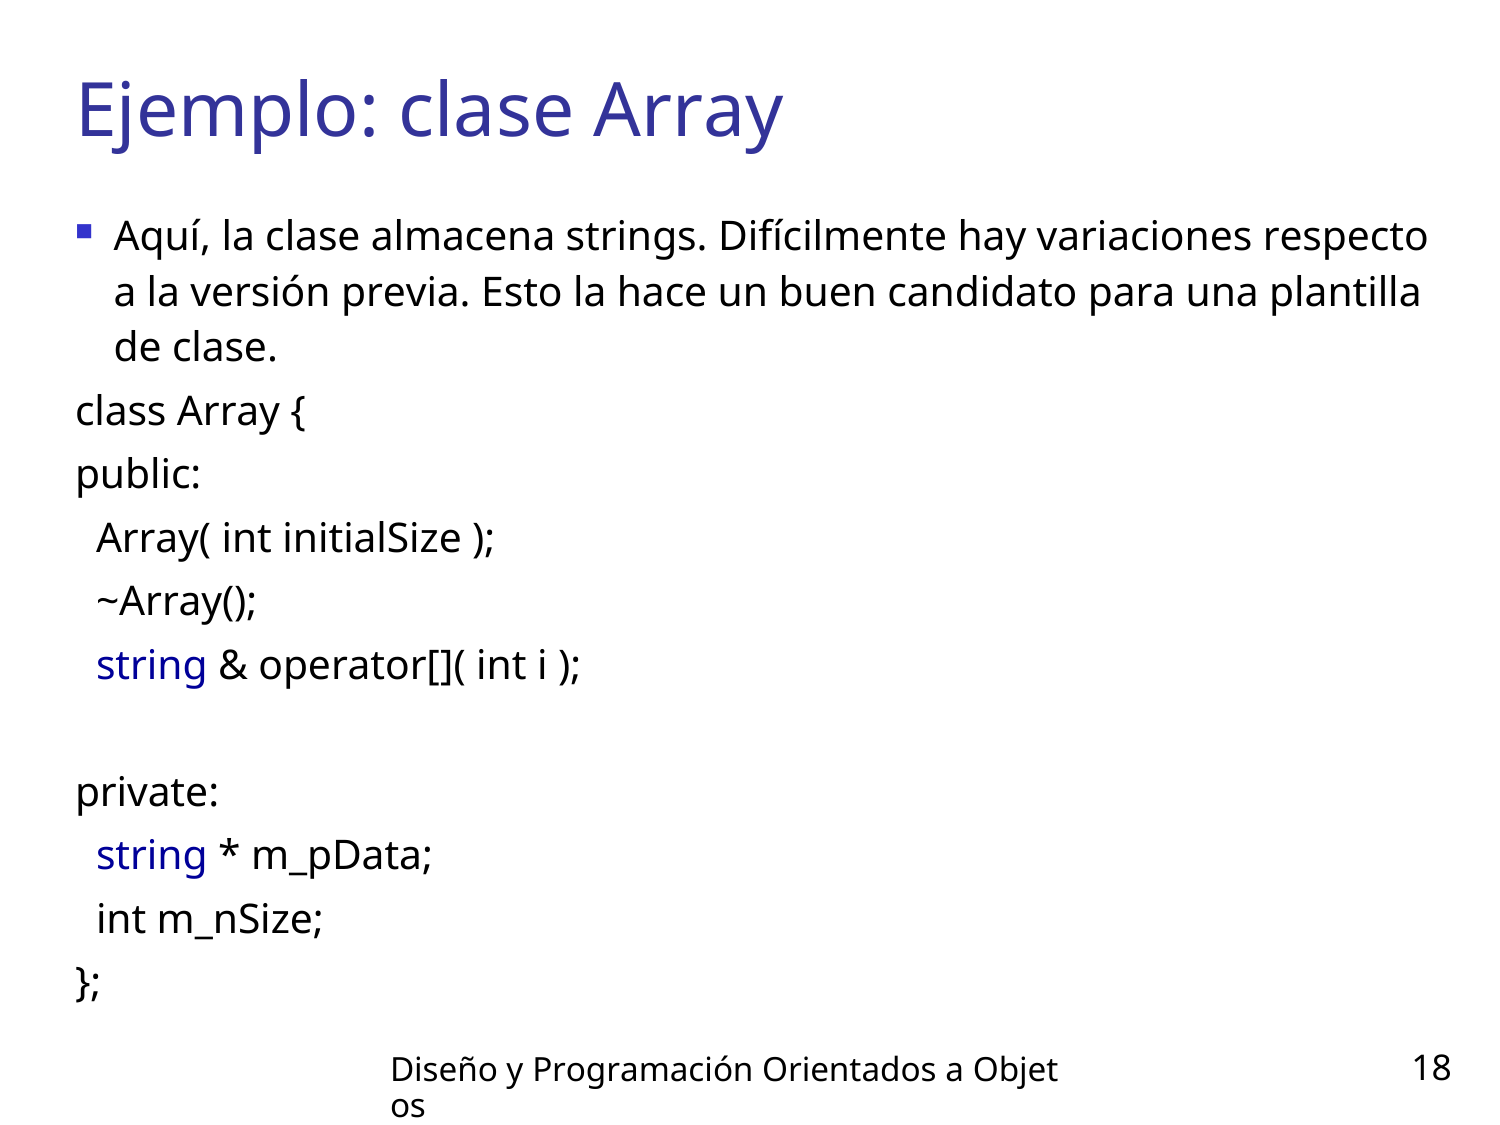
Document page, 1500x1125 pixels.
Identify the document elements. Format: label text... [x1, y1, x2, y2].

title Ejemplo: clase Array [75, 25, 1466, 188]
list Aquí, la clase almacena strings. Difícilmente hay variaciones respecto a la versión previa. Esto la hace un buen candidato para una plantilla de clase. class Array { public: Array( int initialSize ); ~Array(); string & operator[]( int i ); private: string * m_pData; int m_nSize; }; [75, 207, 1462, 1013]
